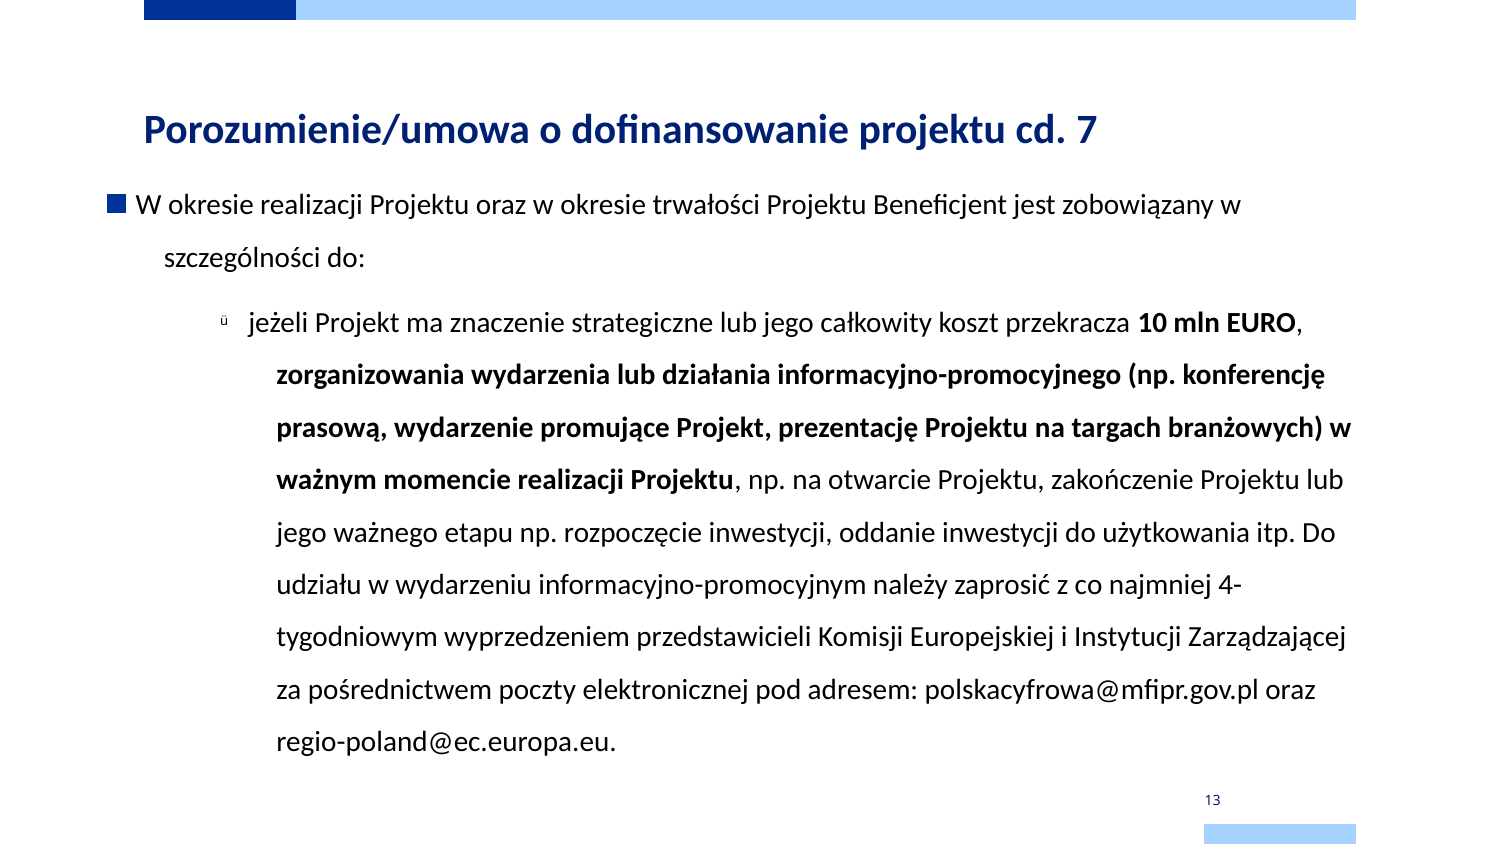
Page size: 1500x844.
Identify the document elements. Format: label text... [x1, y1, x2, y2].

text_box [1204, 783, 1356, 804]
text_box W okresie realizacji Projektu oraz w okresie trwałości Projektu Beneficjent jest zobowiązany w szczególności do: jeżeli Projekt ma znaczenie strategiczne lub jego całkowity koszt przekracza 10 mln EURO, zorganizowania wydarzenia lub działania informacyjno-promocyjnego (np. konferencję prasową, wydarzenie promujące Projekt, prezentację Projektu na targach branżowych) w ważnym momencie realizacji Projektu, np. na otwarcie Projektu, zakończenie Projektu lub jego ważnego etapu np. rozpoczęcie inwestycji, oddanie inwestycji do użytkowania itp. Do udziału w wydarzeniu informacyjno-promocyjnym należy zaprosić z co najmniej 4-tygodniowym wyprzedzeniem przedstawicieli Komisji Europejskiej i Instytucji Zarządzającej za pośrednictwem poczty elektronicznej pod adresem: polskacyfrowa@mfipr.gov.pl oraz regio-poland@ec.europa.eu. [92, 160, 1378, 741]
title Porozumienie/umowa o dofinansowanie projektu cd. 7 [143, 100, 1357, 160]
